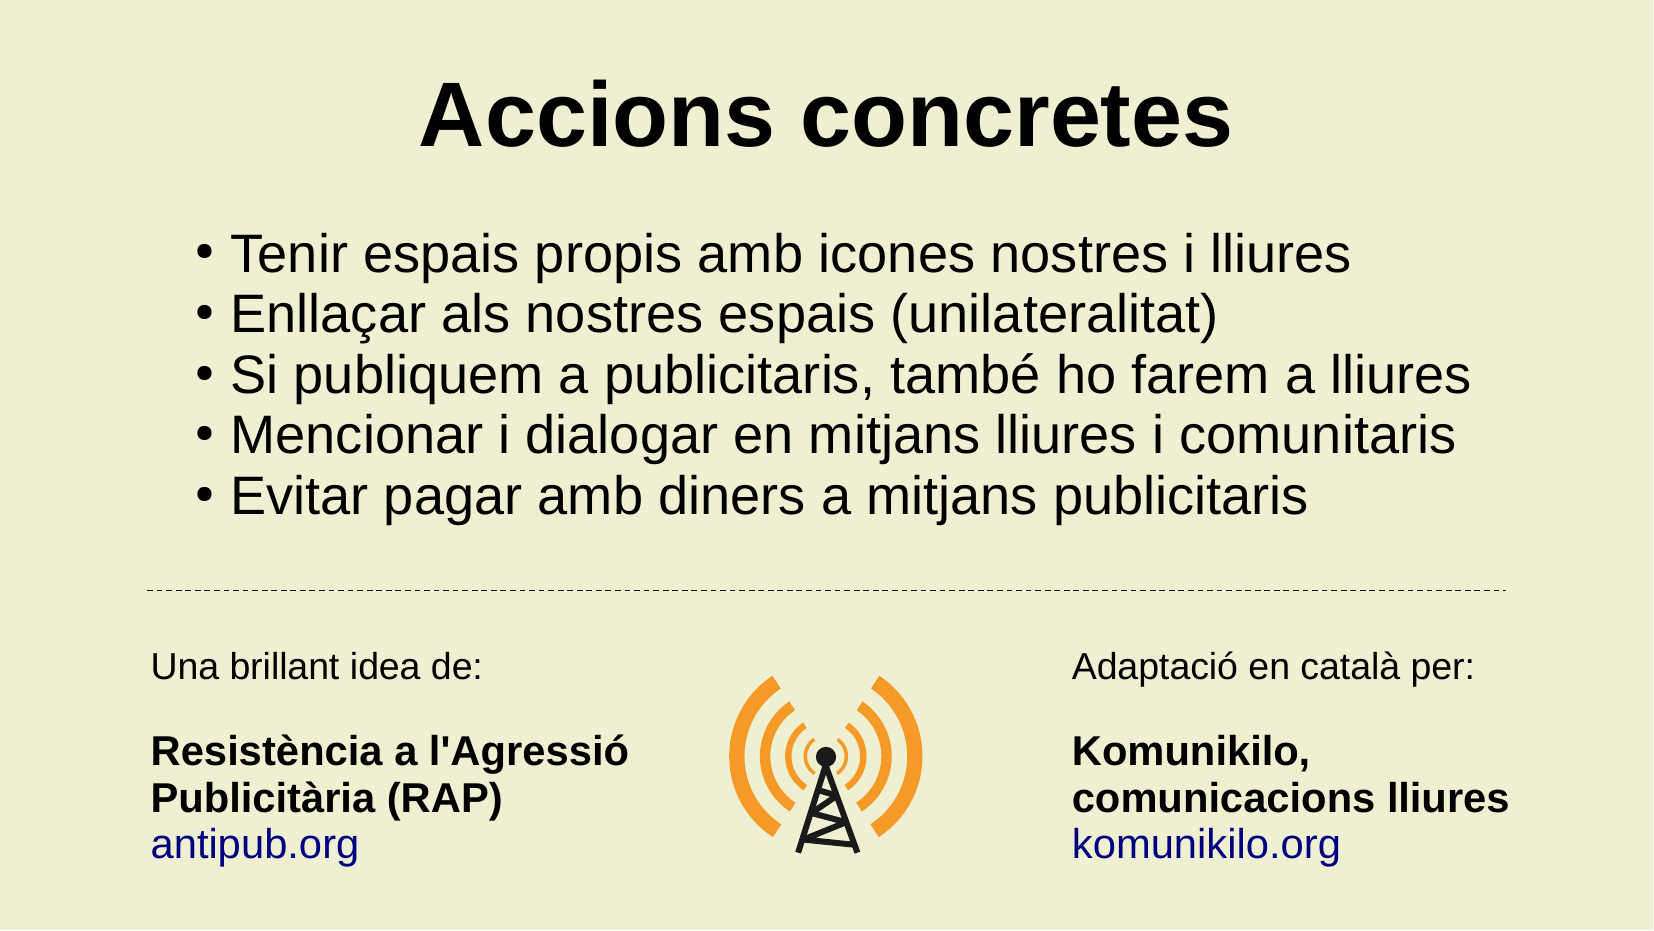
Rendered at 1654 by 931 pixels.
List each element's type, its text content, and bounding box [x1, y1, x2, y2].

text_box Adaptació en català per: [1057, 637, 1518, 697]
subtitle Tenir espais propis amb icones nostres i lliures Enllaçar als nostres espais (unilateralitat) Si publiquem a publicitaris, també ho farem a lliures Mencionar i dialogar en mitjans lliures i comunitaris Evitar pagar amb diners a mitjans publicitaris [194, 192, 1542, 557]
text_box Komunikilo, comunicacions lliures komunikilo.org [1057, 720, 1530, 875]
text_box Resistència a l'Agressió Publicitària (RAP) antipub.org [135, 720, 650, 922]
title Accions concretes [82, 37, 1571, 193]
picture [708, 639, 943, 875]
text_box Una brillant idea de: [135, 637, 550, 695]
